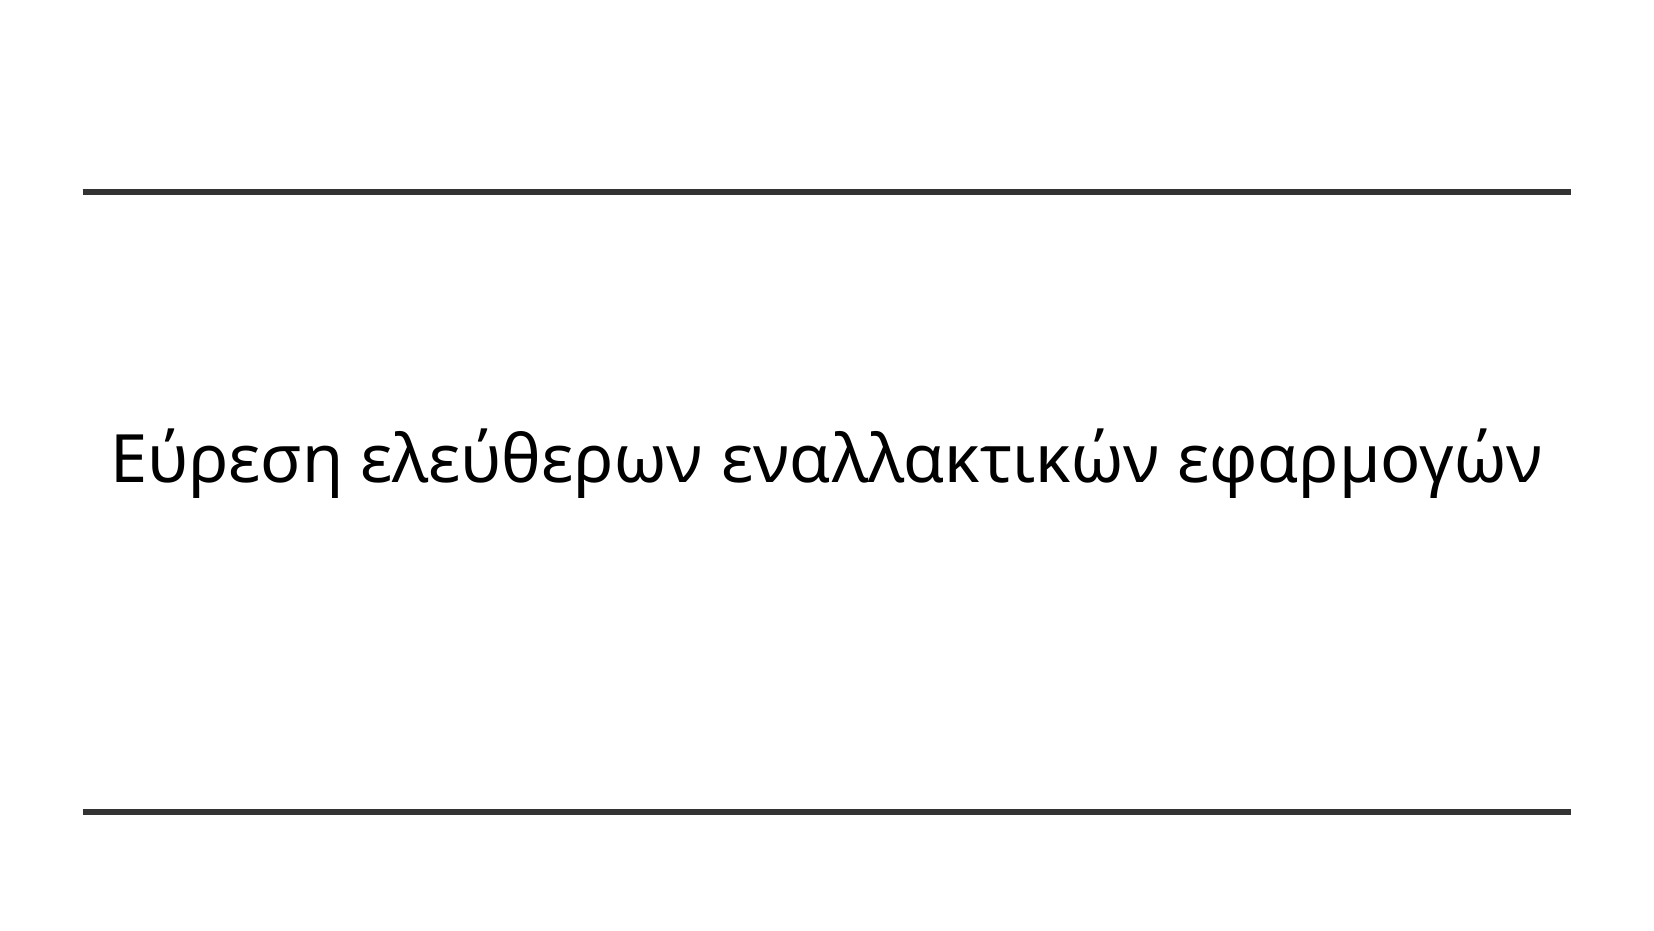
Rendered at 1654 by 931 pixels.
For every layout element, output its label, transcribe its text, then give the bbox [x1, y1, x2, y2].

list Εύρεση ελεύθερων εναλλακτικών εφαρμογών [82, 411, 1571, 621]
